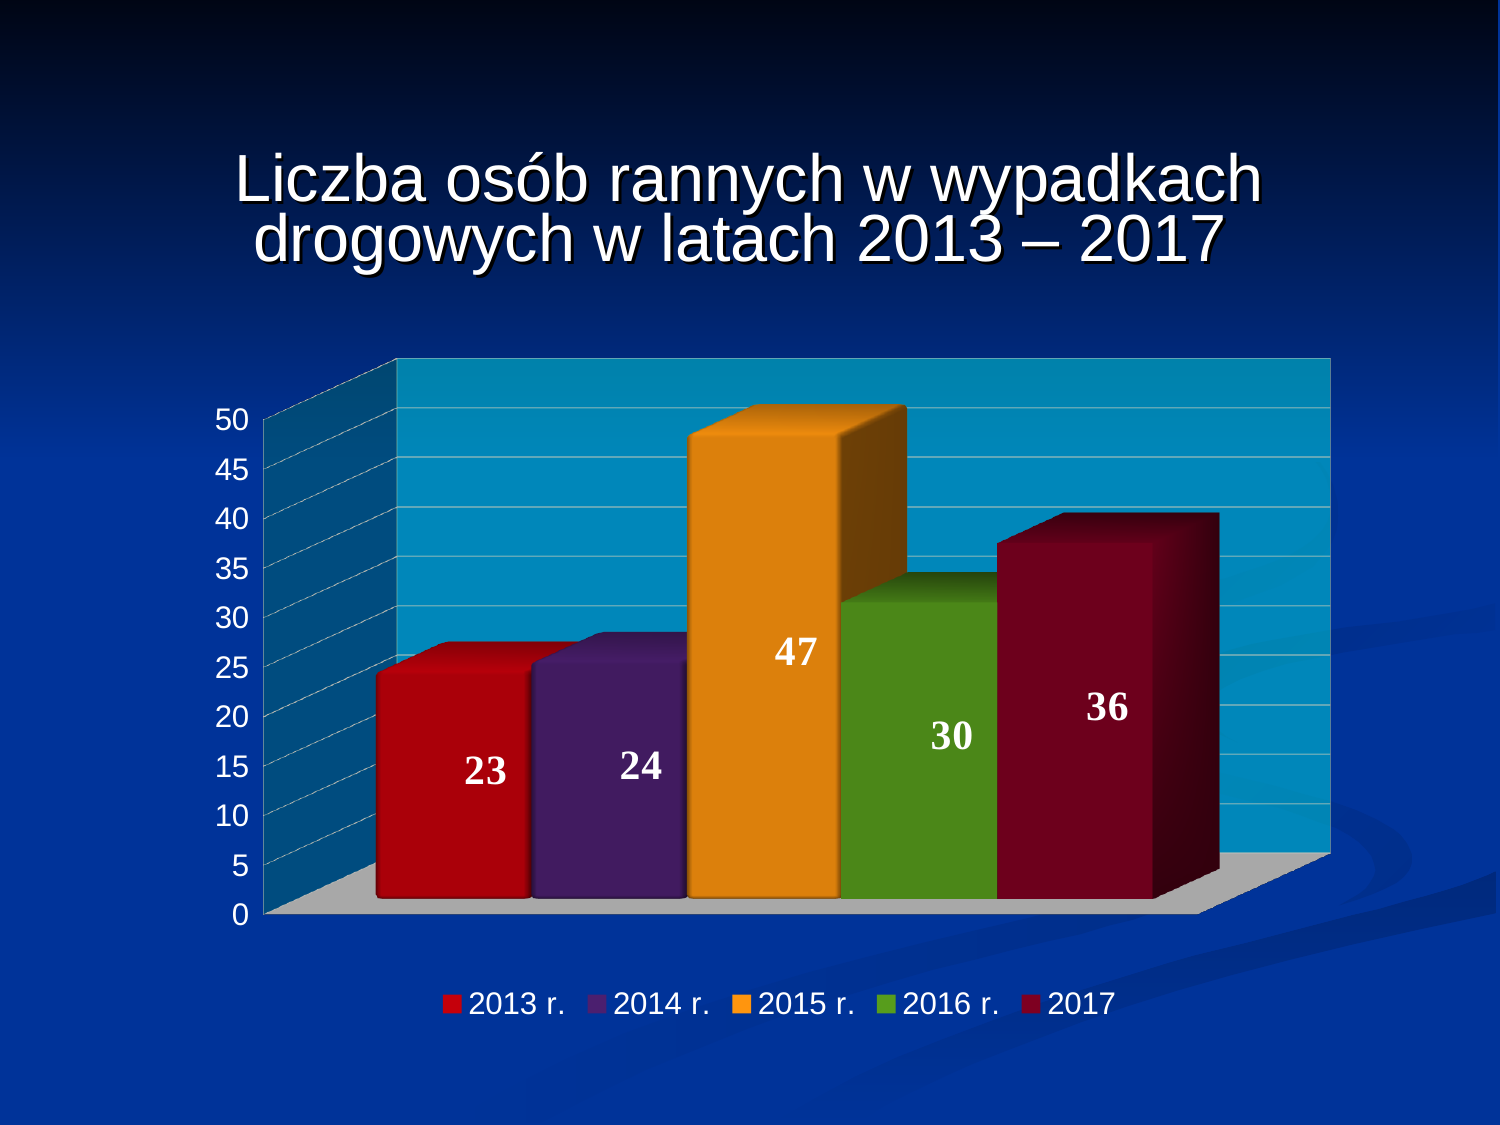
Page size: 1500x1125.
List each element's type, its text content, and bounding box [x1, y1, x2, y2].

title Liczba osób rannych w wypadkach drogowych w latach 2013 – 2017 [75, 96, 1424, 331]
chart [165, 327, 1394, 1028]
